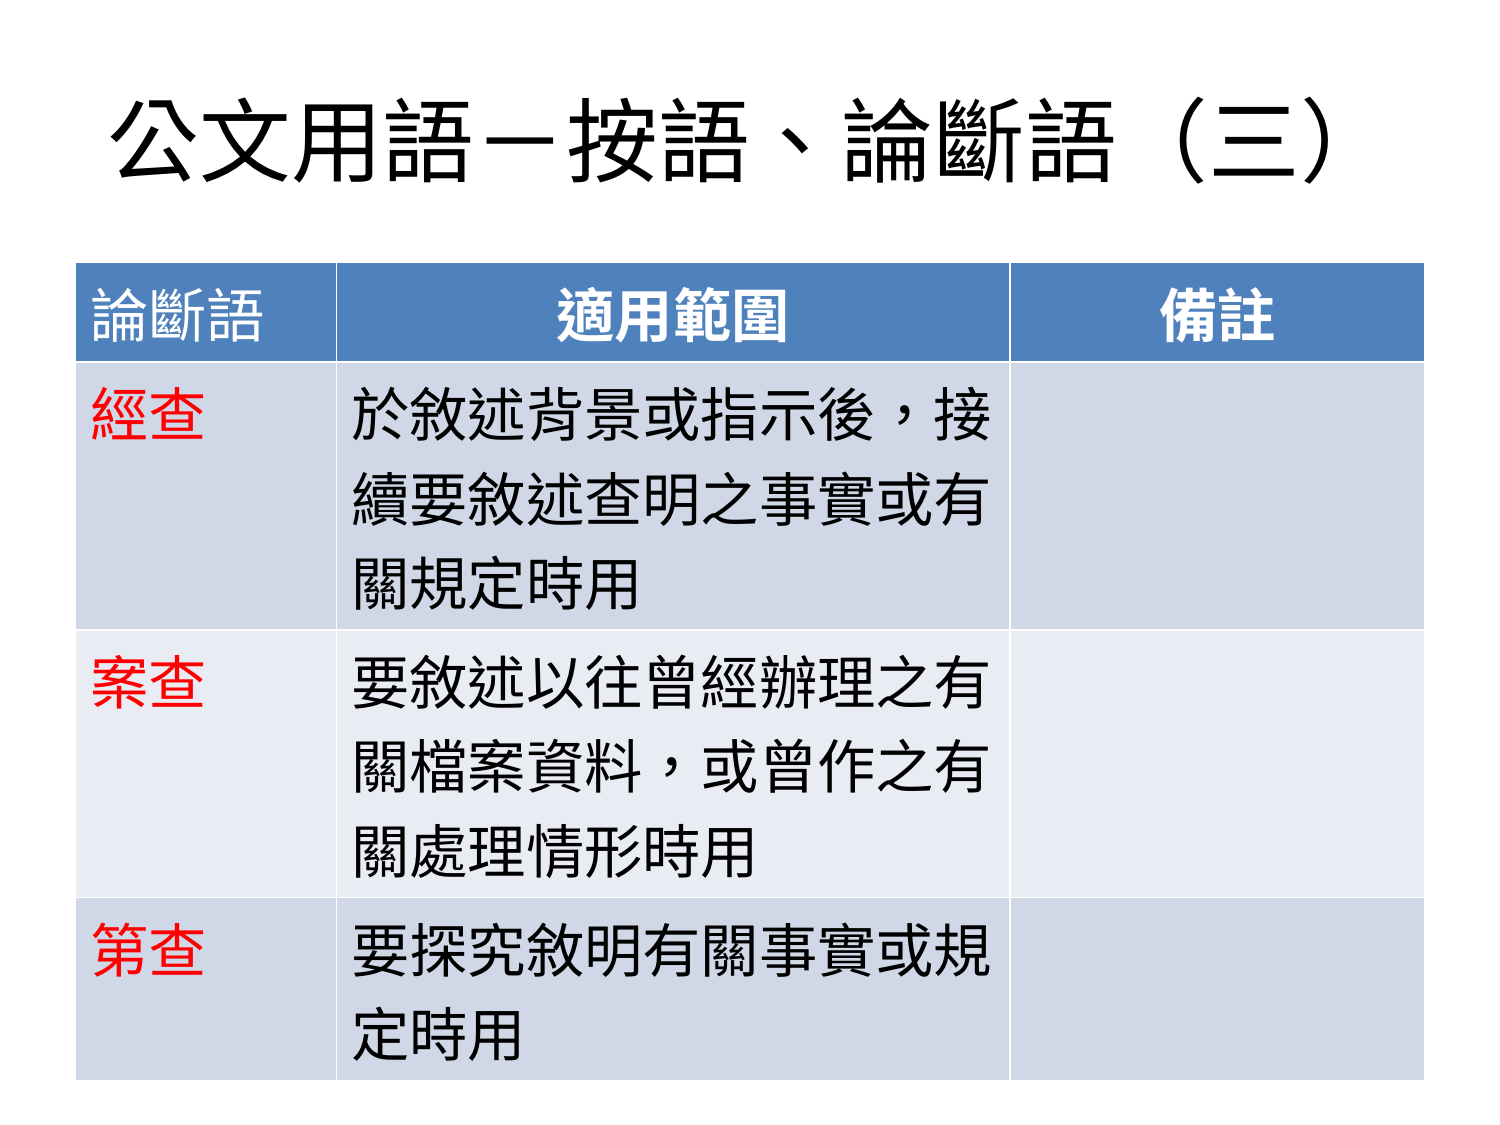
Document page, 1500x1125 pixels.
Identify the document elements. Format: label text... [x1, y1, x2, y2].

table_cell 要敘述以往曾經辦理之有關檔案資料，或曾作之有關處理情形時用 [337, 631, 1009, 897]
table_header 論斷語 [76, 263, 336, 361]
table_cell 要探究敘明有關事實或規定時用 [337, 898, 1009, 1080]
title 公文用語－按語、論斷語（三） [75, 45, 1425, 233]
table_header 備註 [1011, 263, 1424, 361]
table_cell [1011, 898, 1424, 1080]
table_cell [1011, 363, 1424, 629]
table_cell [1011, 631, 1424, 897]
table_header 適用範圍 [337, 263, 1009, 361]
table_cell 經查 [76, 363, 336, 629]
table_cell 第查 [76, 898, 336, 1080]
table_cell 案查 [76, 631, 336, 897]
table_cell 於敘述背景或指示後，接續要敘述查明之事實或有關規定時用 [337, 363, 1009, 629]
